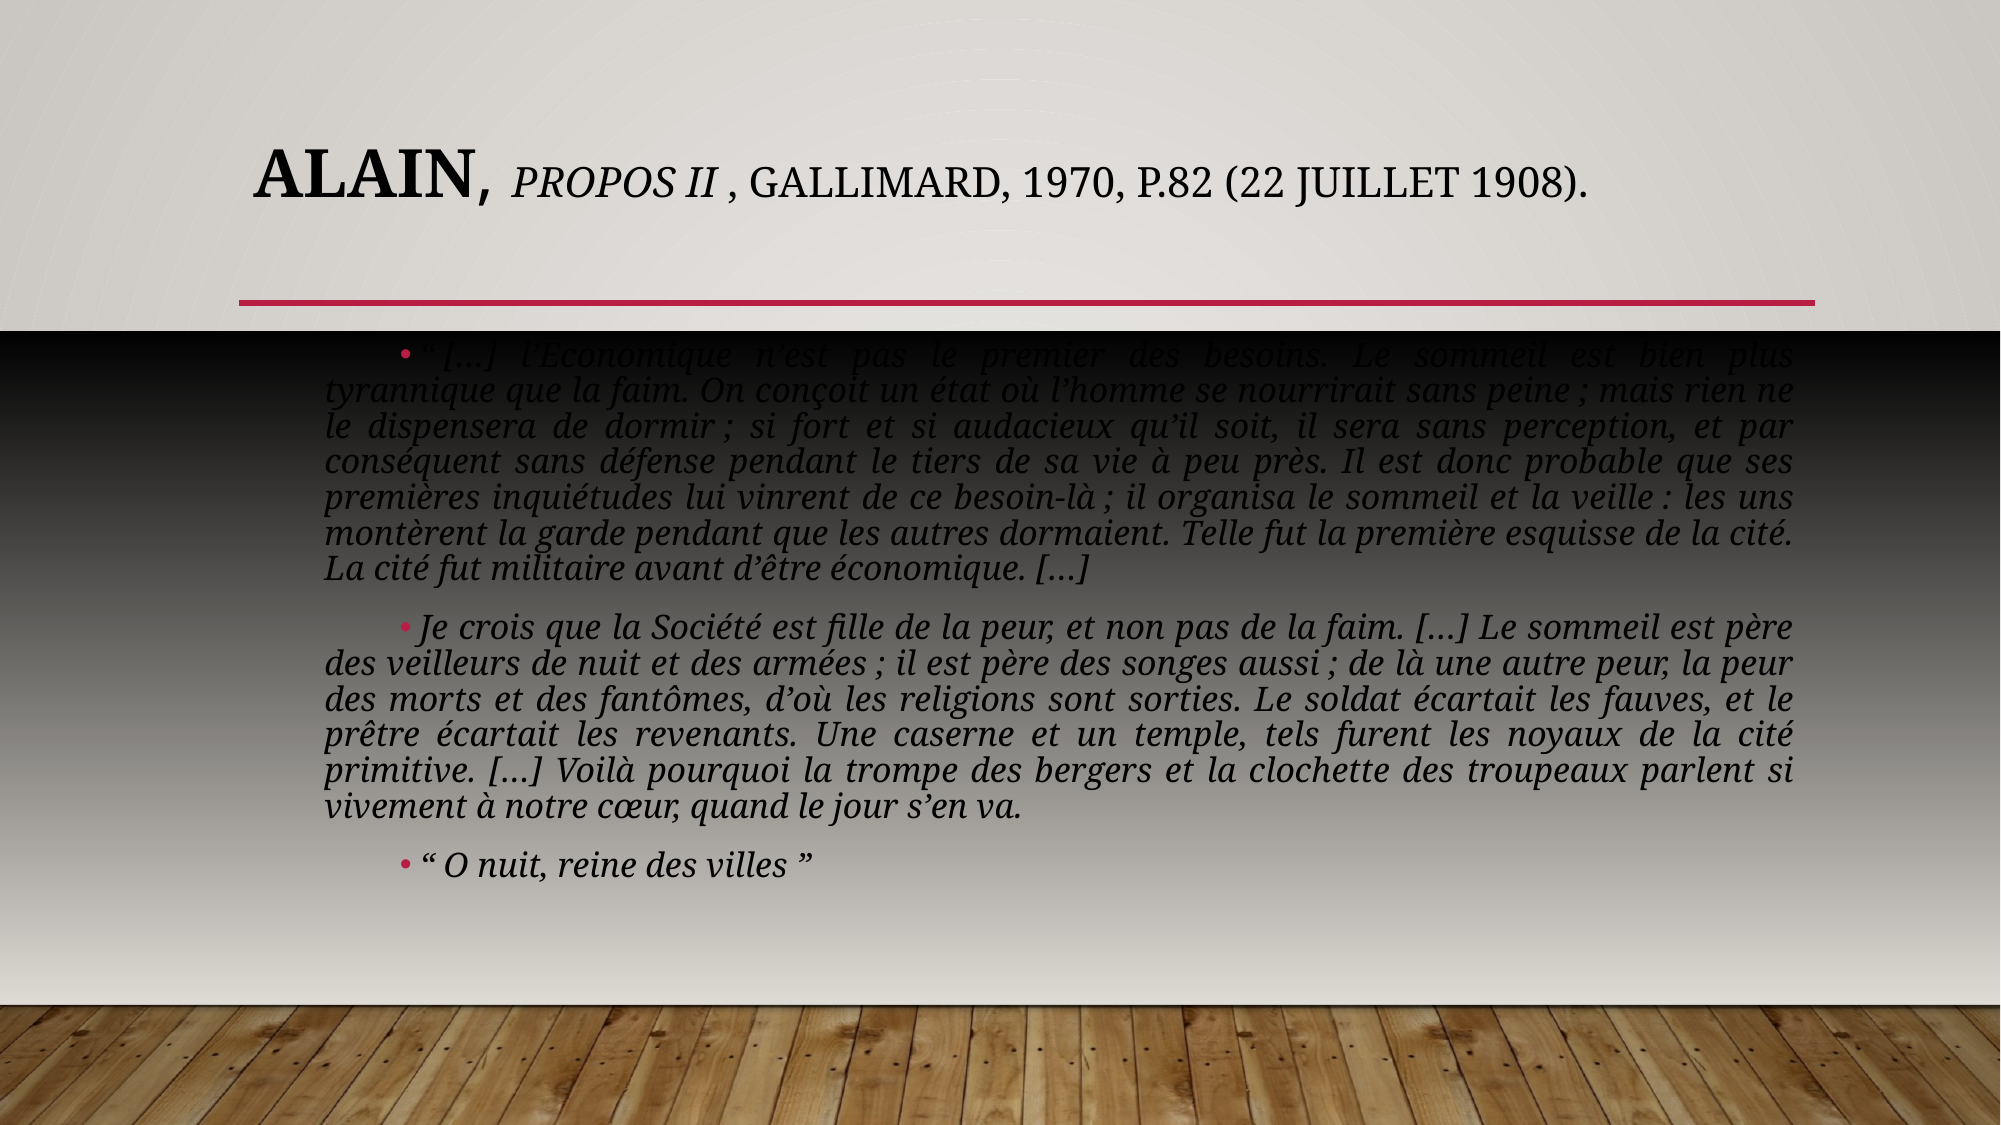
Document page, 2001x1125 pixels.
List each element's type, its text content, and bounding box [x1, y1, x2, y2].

title Alain, Propos II , Gallimard, 1970, p.82 (22 juillet 1908). [238, 131, 1814, 305]
list “ […] l’Economique n’est pas le premier des besoins. Le sommeil est bien plus tyrannique que la faim. On conçoit un état où l’homme se nourrirait sans peine ; mais rien ne le dispensera de dormir ; si fort et si audacieux qu’il soit, il sera sans perception, et par conséquent sans défense pendant le tiers de sa vie à peu près. Il est donc probable que ses premières inquiétudes lui vinrent de ce besoin-là ; il organisa le sommeil et la veille : les uns montèrent la garde pendant que les autres dormaient. Telle fut la première esquisse de la cité. La cité fut militaire avant d’être économique. […] Je crois que la Société est fille de la peur, et non pas de la faim. […] Le sommeil est père des veilleurs de nuit et des armées ; il est père des songes aussi ; de là une autre peur, la peur des morts et des fantômes, d’où les religions sont sorties. Le soldat écartait les fauves, et le prêtre écartait les revenants. Une caserne et un temple, tels furent les noyaux de la cité primitive. […] Voilà pourquoi la trompe des bergers et la clochette des troupeaux parlent si vivement à notre cœur, quand le jour s’en va. “ O nuit, reine des villes ” [238, 330, 1814, 897]
